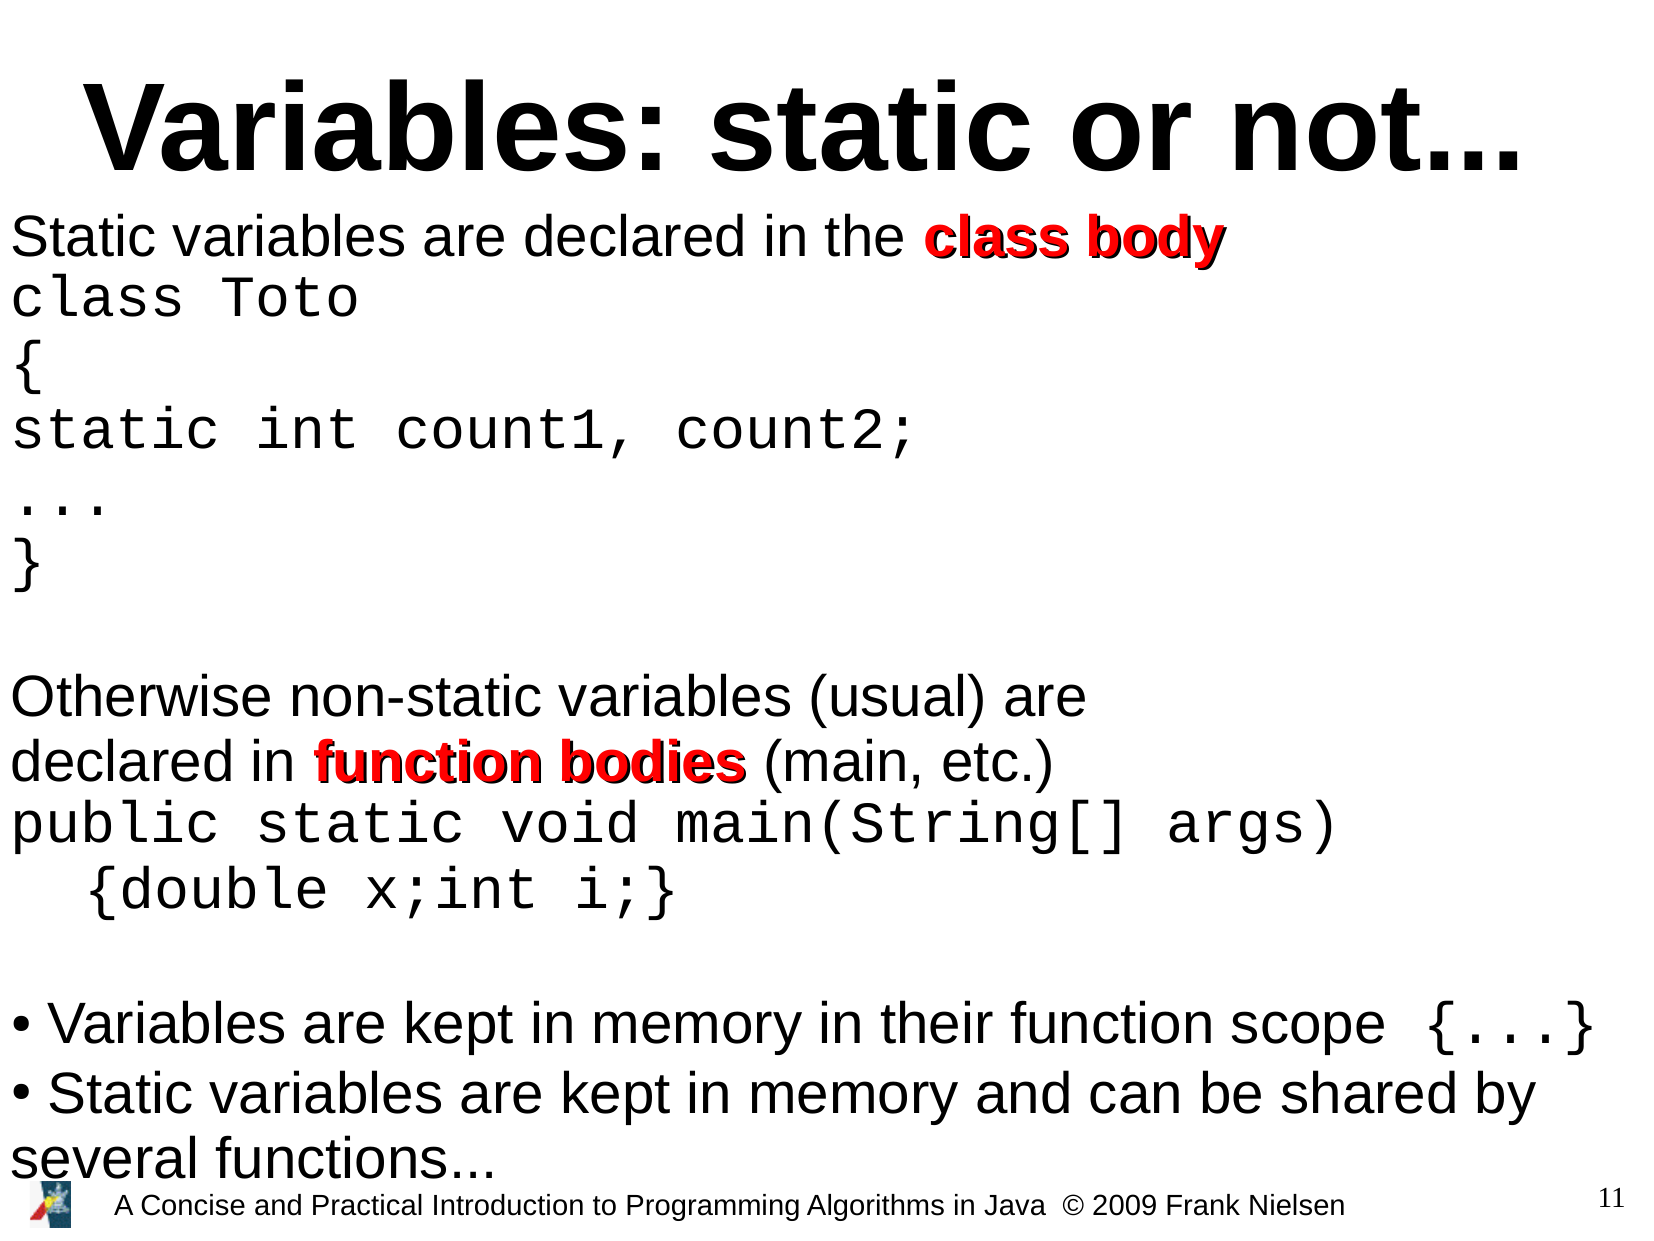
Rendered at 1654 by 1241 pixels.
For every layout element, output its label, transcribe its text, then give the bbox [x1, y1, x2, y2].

text_box Static variables are declared in the class body class Toto { static int count1, count2; ... } Otherwise non-static variables (usual) are declared in function bodies (main, etc.) public static void main(String[] args) {double x;int i;} Variables are kept in memory in their function scope {...} Static variables are kept in memory and can be shared by several functions... [0, 195, 1654, 1241]
text_box Variables: static or not... [67, 49, 1543, 195]
